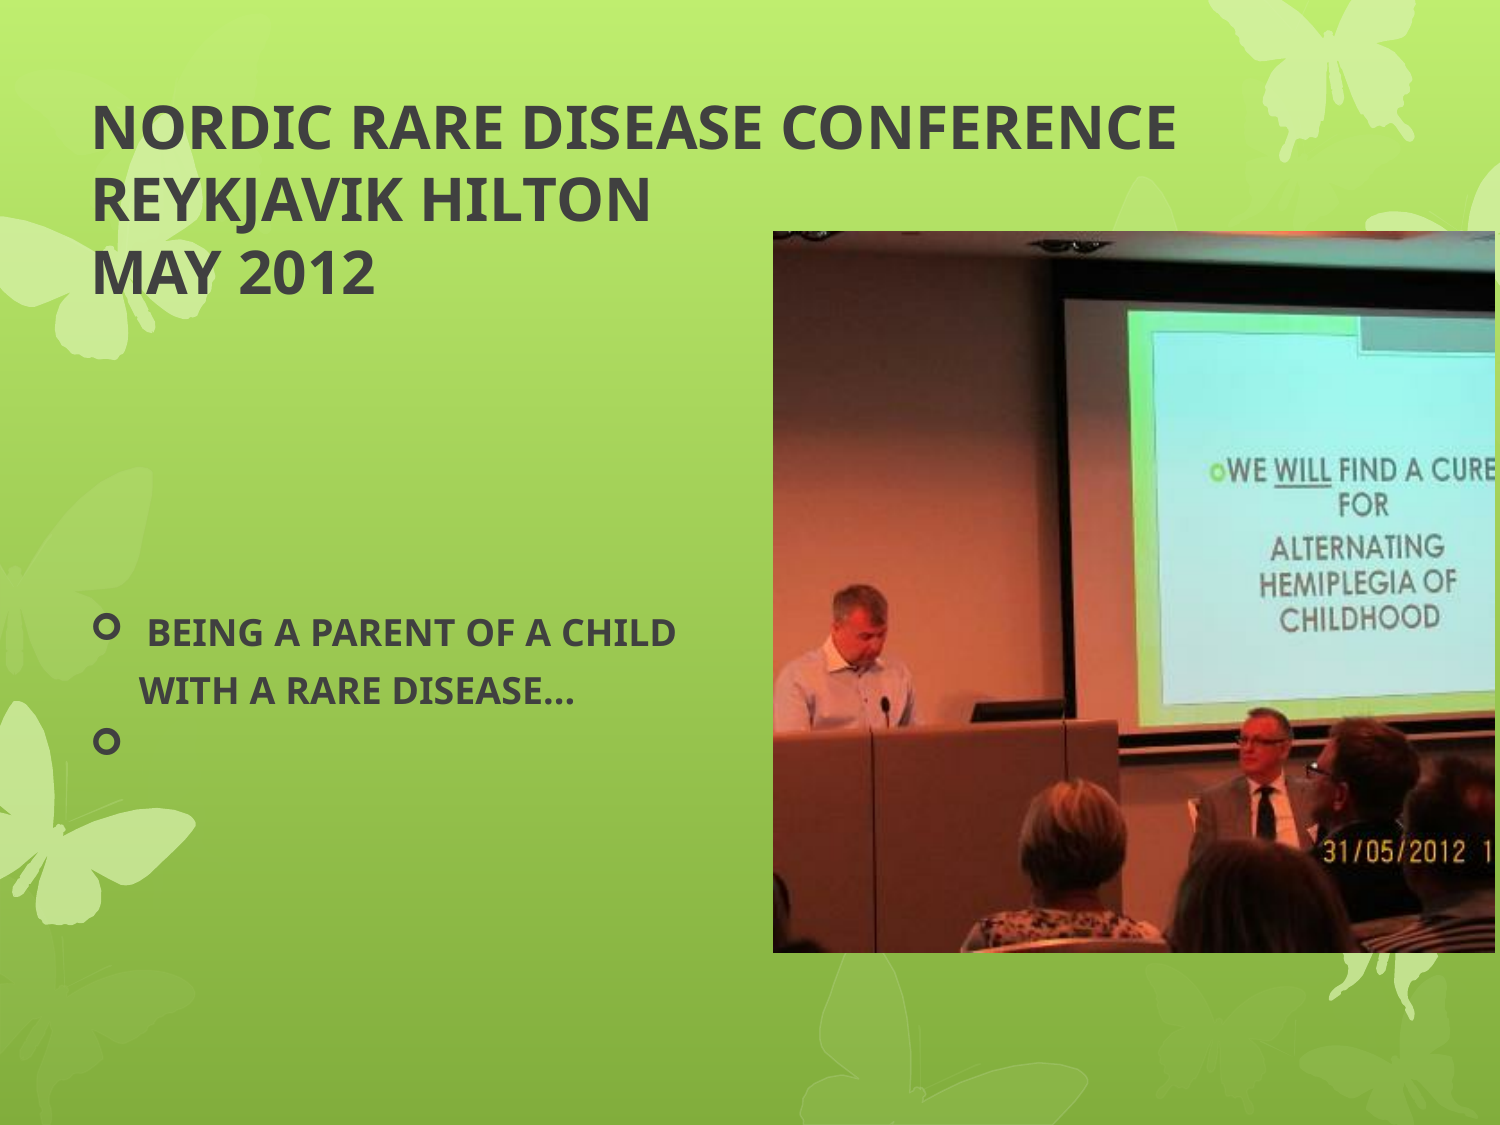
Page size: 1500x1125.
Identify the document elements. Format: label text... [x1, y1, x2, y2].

list BEING A PARENT OF A CHILD WITH A RARE DISEASE... [75, 373, 1426, 1005]
picture [773, 231, 1495, 953]
title NORDIC RARE DISEASE CONFERENCE REYKJAVIK HILTON MAY 2012 [75, 45, 1426, 350]
